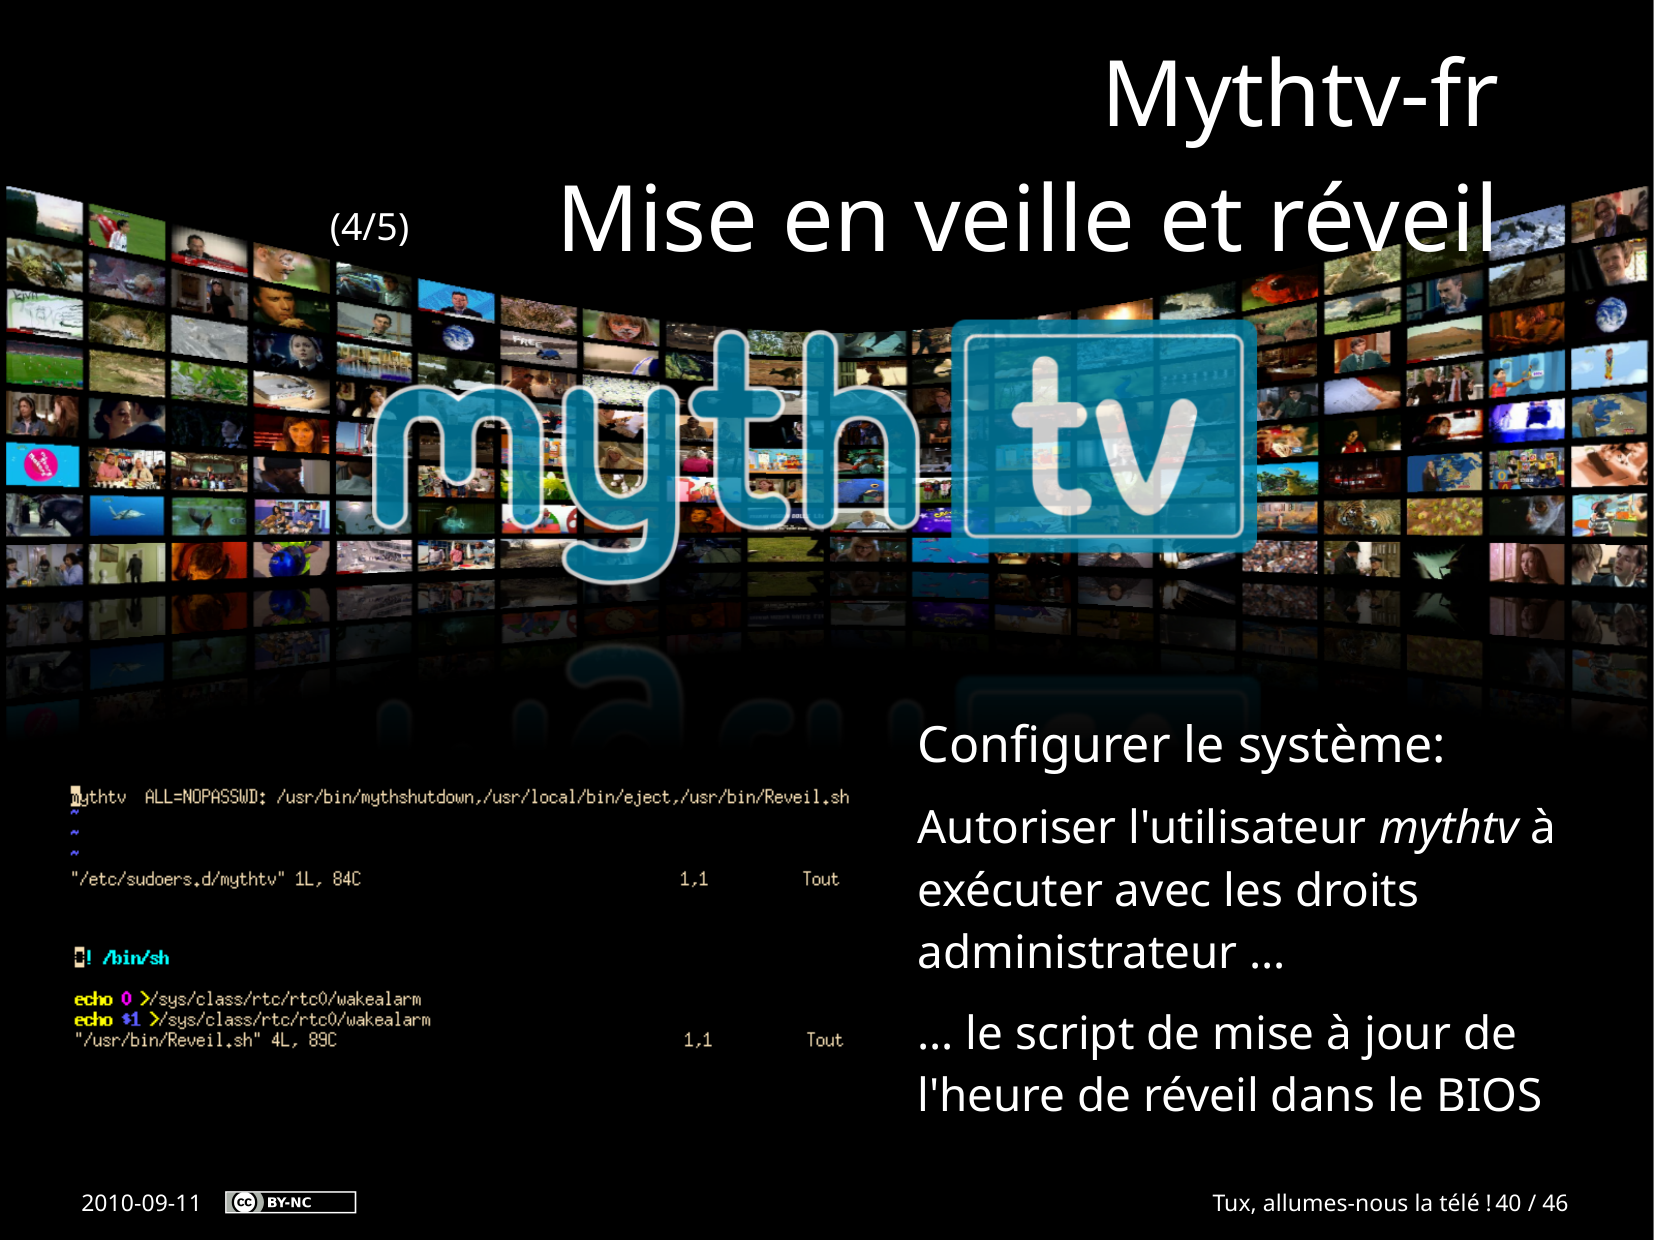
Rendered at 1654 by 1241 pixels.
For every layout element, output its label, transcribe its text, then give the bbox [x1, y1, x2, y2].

title Mythtv-fr Mise en veille et réveil [82, 47, 1501, 259]
picture [0, 0, 1654, 1240]
text_box (4/5) [315, 193, 466, 252]
list Configurer le système: Autoriser l'utilisateur mythtv à exécuter avec les droits administrateur … … le script de mise à jour de l'heure de réveil dans le BIOS [917, 708, 1570, 1065]
